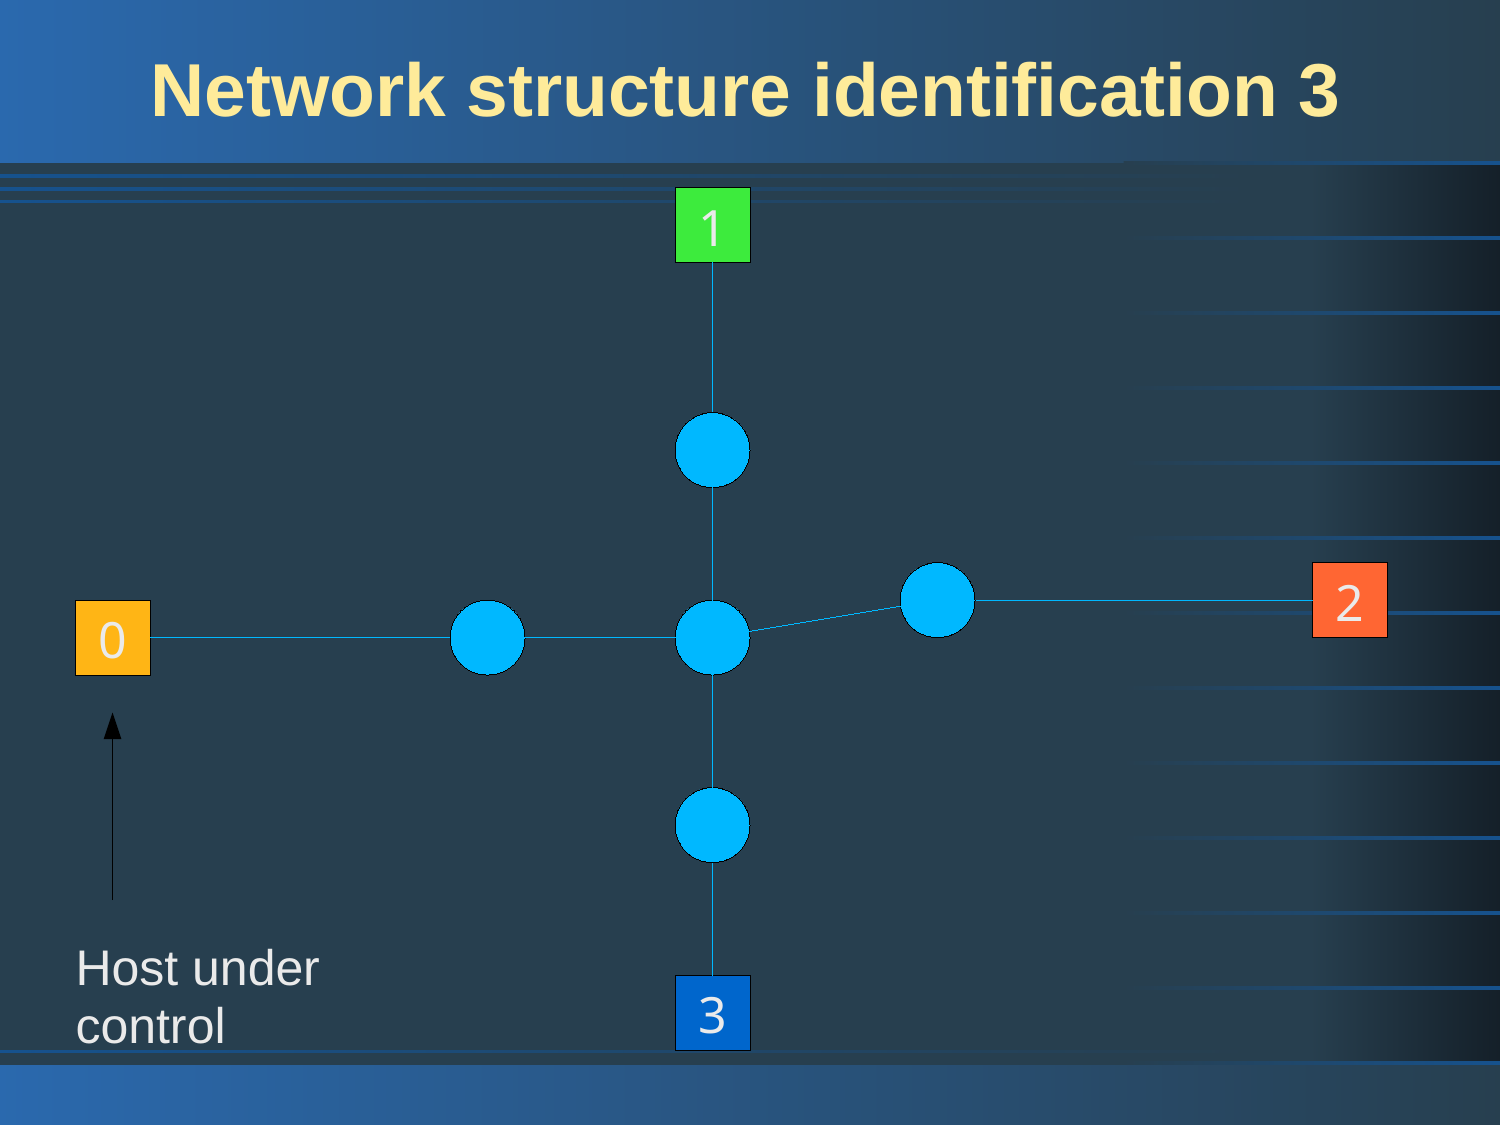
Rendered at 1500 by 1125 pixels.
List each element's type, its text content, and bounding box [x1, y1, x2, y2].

text_box 2 [1312, 562, 1388, 638]
text_box [675, 412, 751, 488]
text_box [675, 787, 751, 863]
text_box [900, 562, 976, 638]
text_box 1 [675, 187, 751, 263]
title Network structure identification 3 [83, 24, 1409, 151]
text_box [450, 600, 526, 676]
text_box [675, 600, 751, 676]
text_box 3 [675, 975, 751, 1051]
text_box Host under control [75, 937, 316, 1052]
text_box 0 [75, 600, 151, 676]
